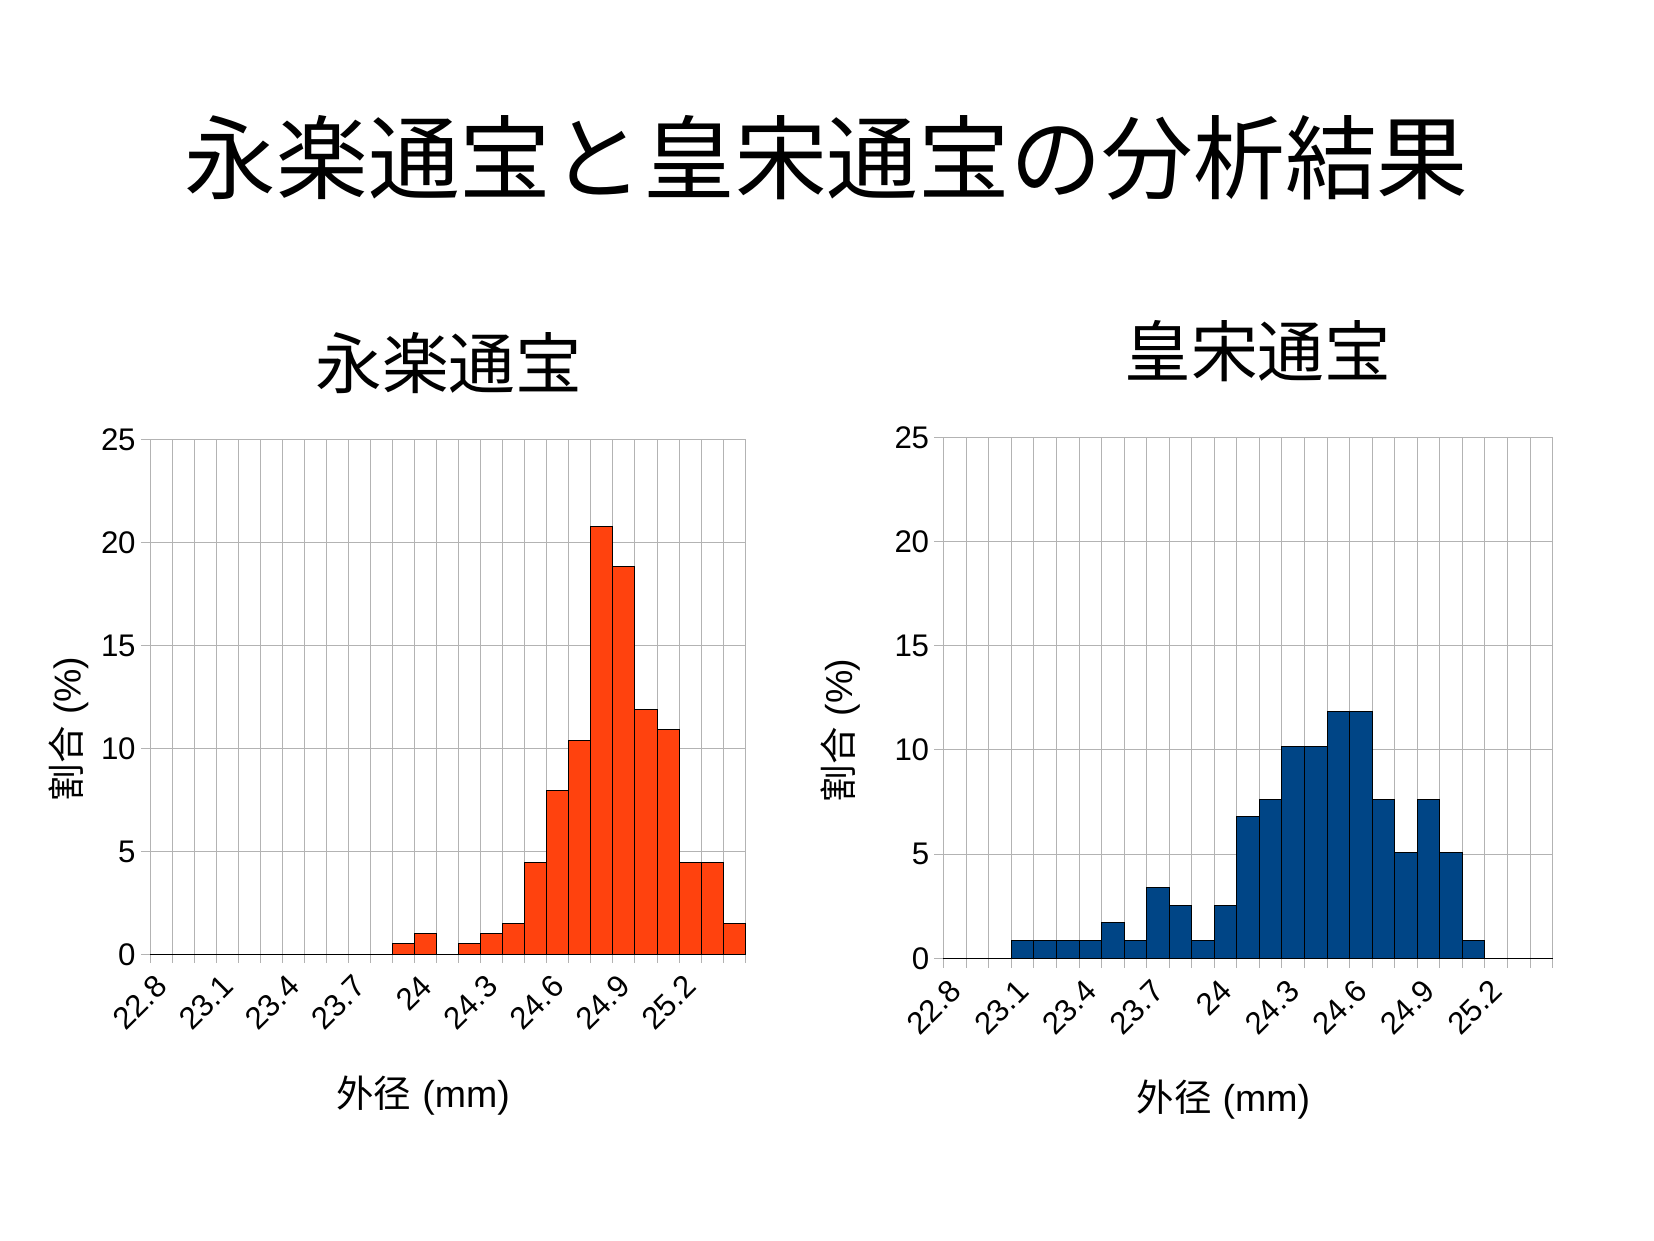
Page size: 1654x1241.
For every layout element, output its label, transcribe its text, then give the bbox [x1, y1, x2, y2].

title 永楽通宝と皇宋通宝の分析結果 [82, 49, 1571, 257]
text_box 永楽通宝 [165, 303, 733, 406]
chart [25, 336, 1654, 1170]
text_box 皇宋通宝 [980, 291, 1536, 394]
